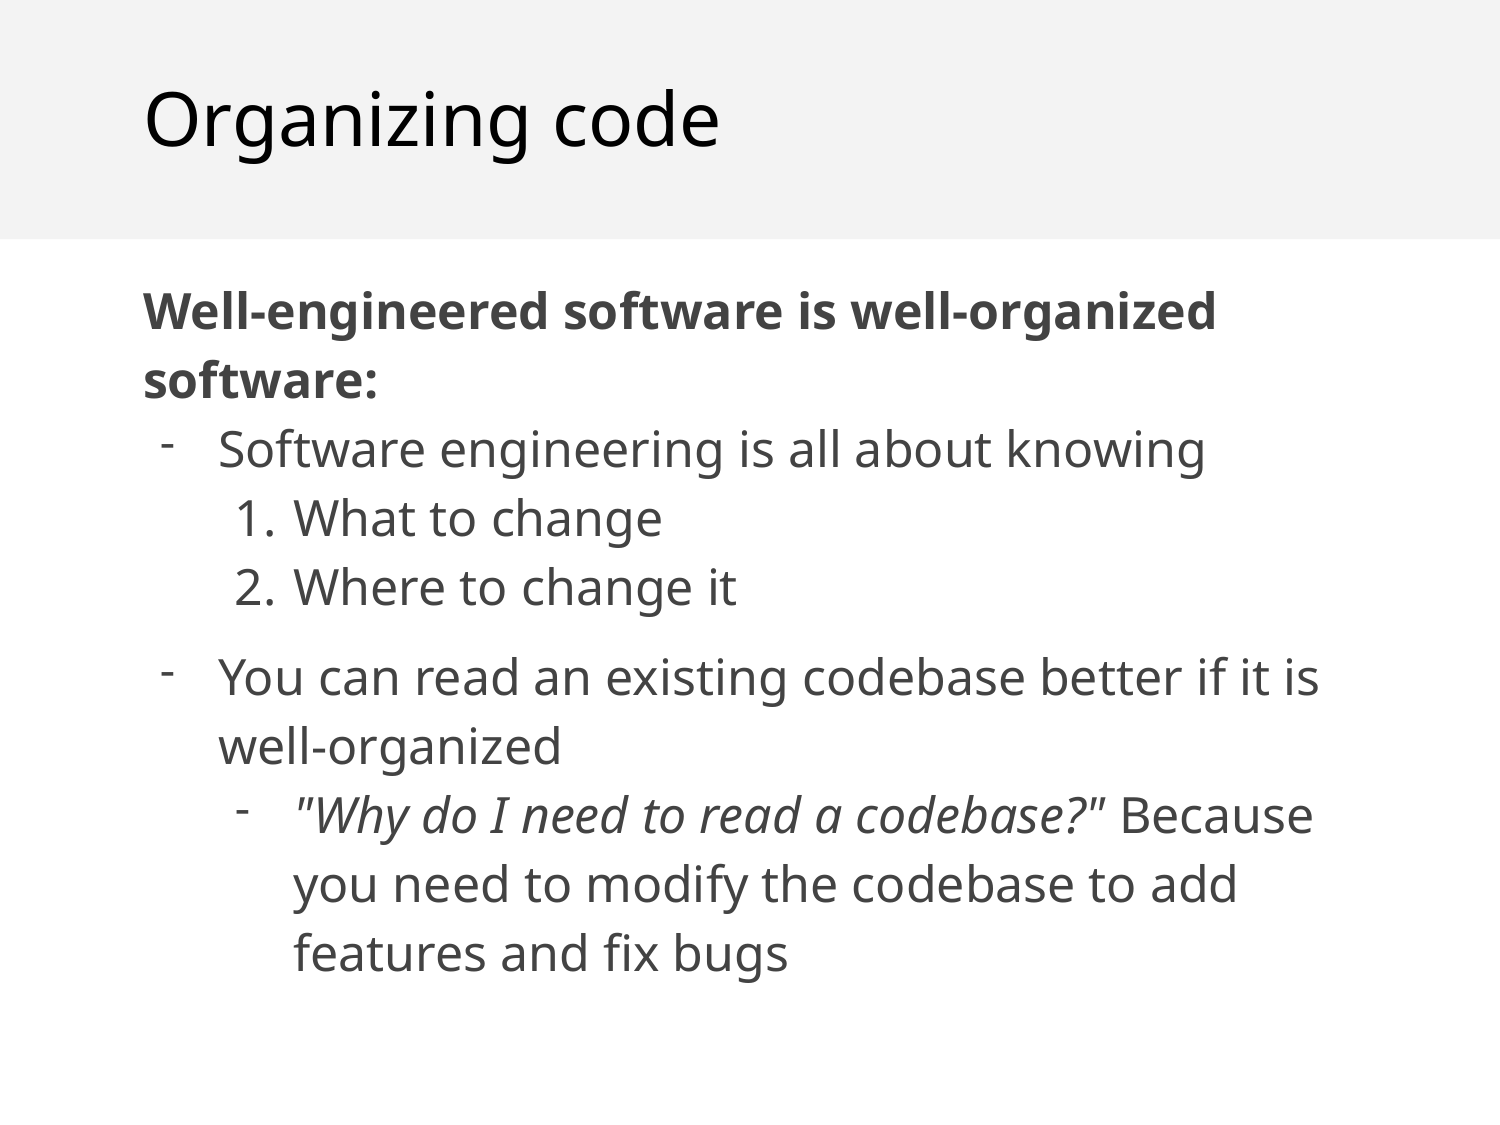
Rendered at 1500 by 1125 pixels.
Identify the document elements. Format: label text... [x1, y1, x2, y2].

list Well-engineered software is well-organized software: Software engineering is all about knowing What to change Where to change it You can read an existing codebase better if it is well-organized "Why do I need to read a codebase?" Because you need to modify the codebase to add features and fix bugs [128, 255, 1372, 1004]
title Organizing code [128, 56, 1372, 183]
